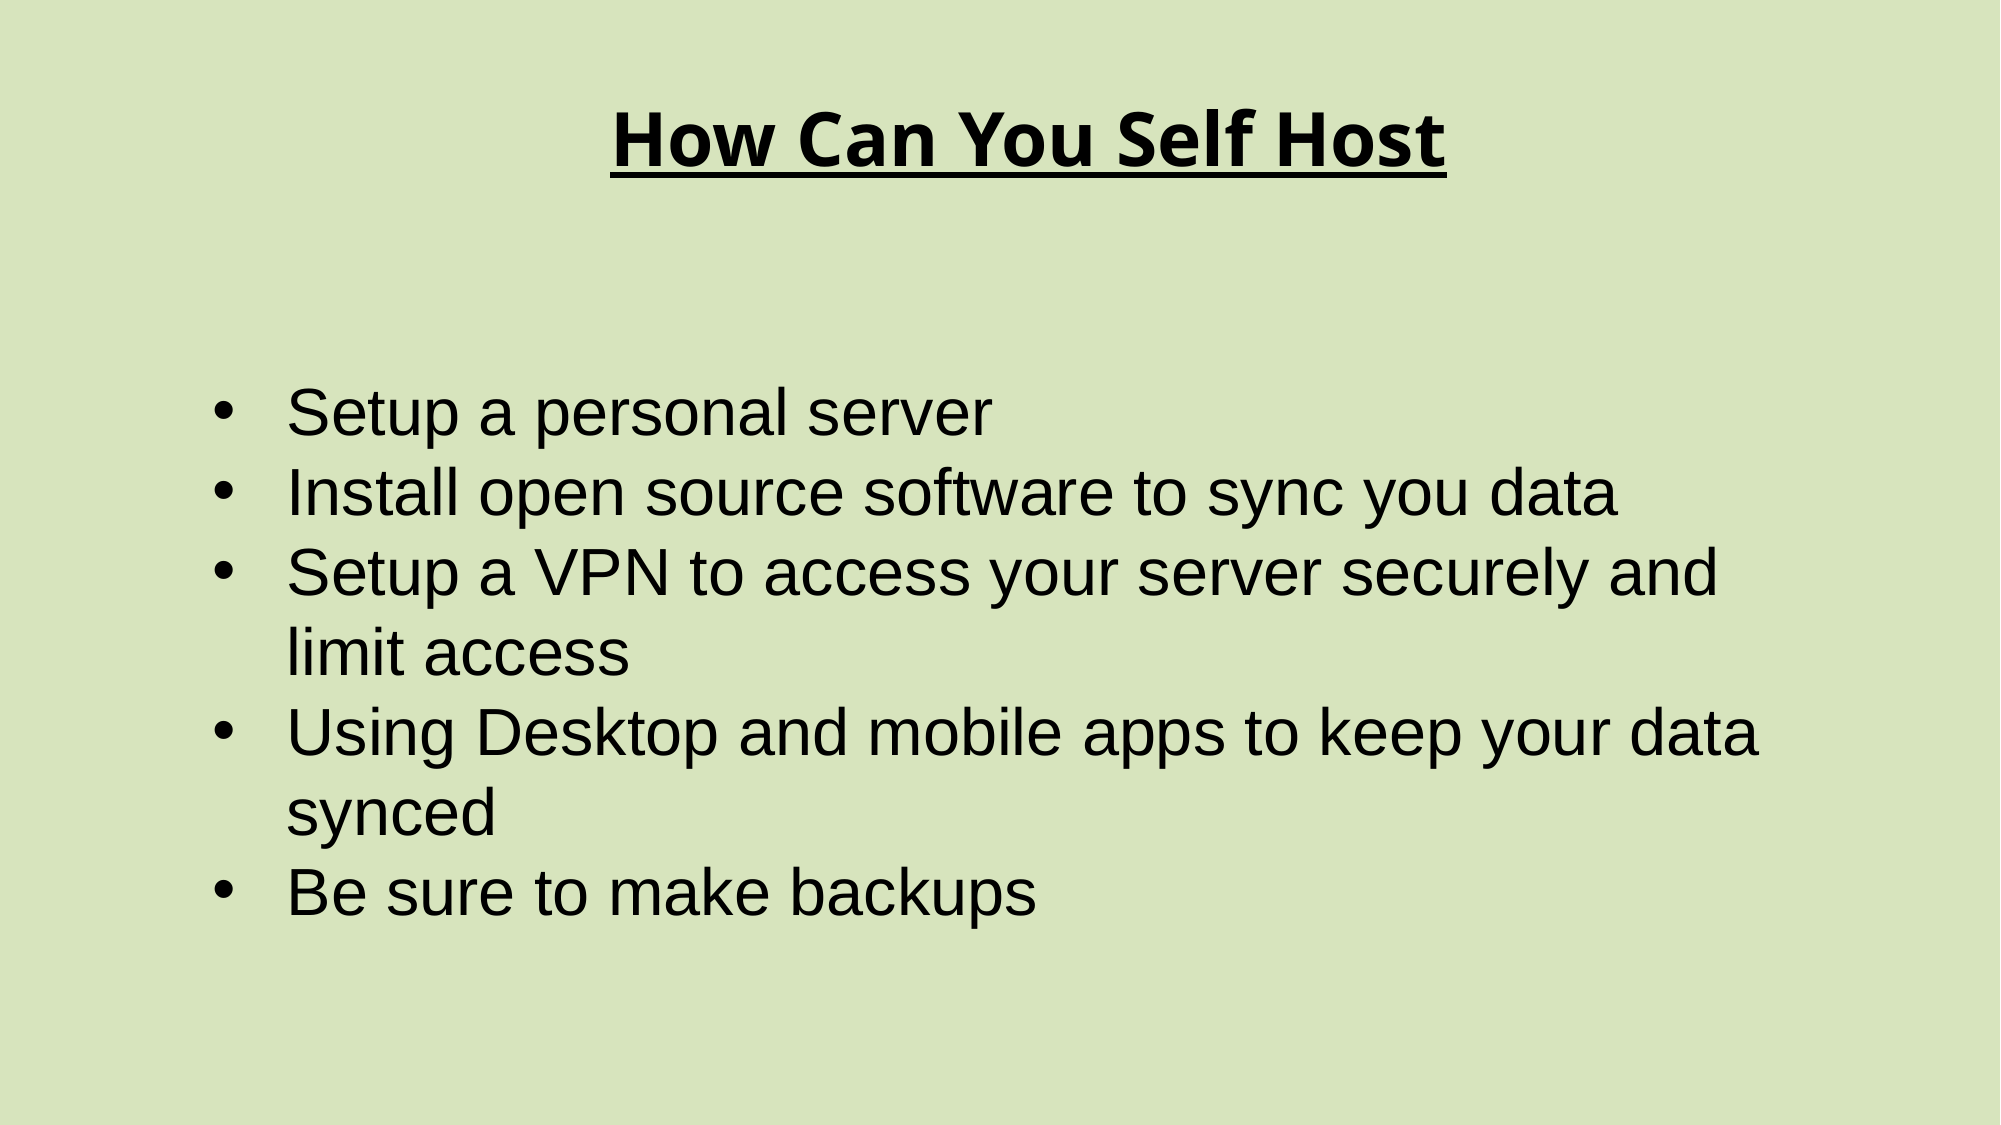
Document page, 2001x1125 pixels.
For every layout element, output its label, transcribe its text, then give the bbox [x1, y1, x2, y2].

text_box How Can You Self Host [279, 0, 1779, 189]
text_box Setup a personal server Install open source software to sync you data Setup a VPN to access your server securely and limit access Using Desktop and mobile apps to keep your data synced Be sure to make backups [196, 361, 1801, 1017]
